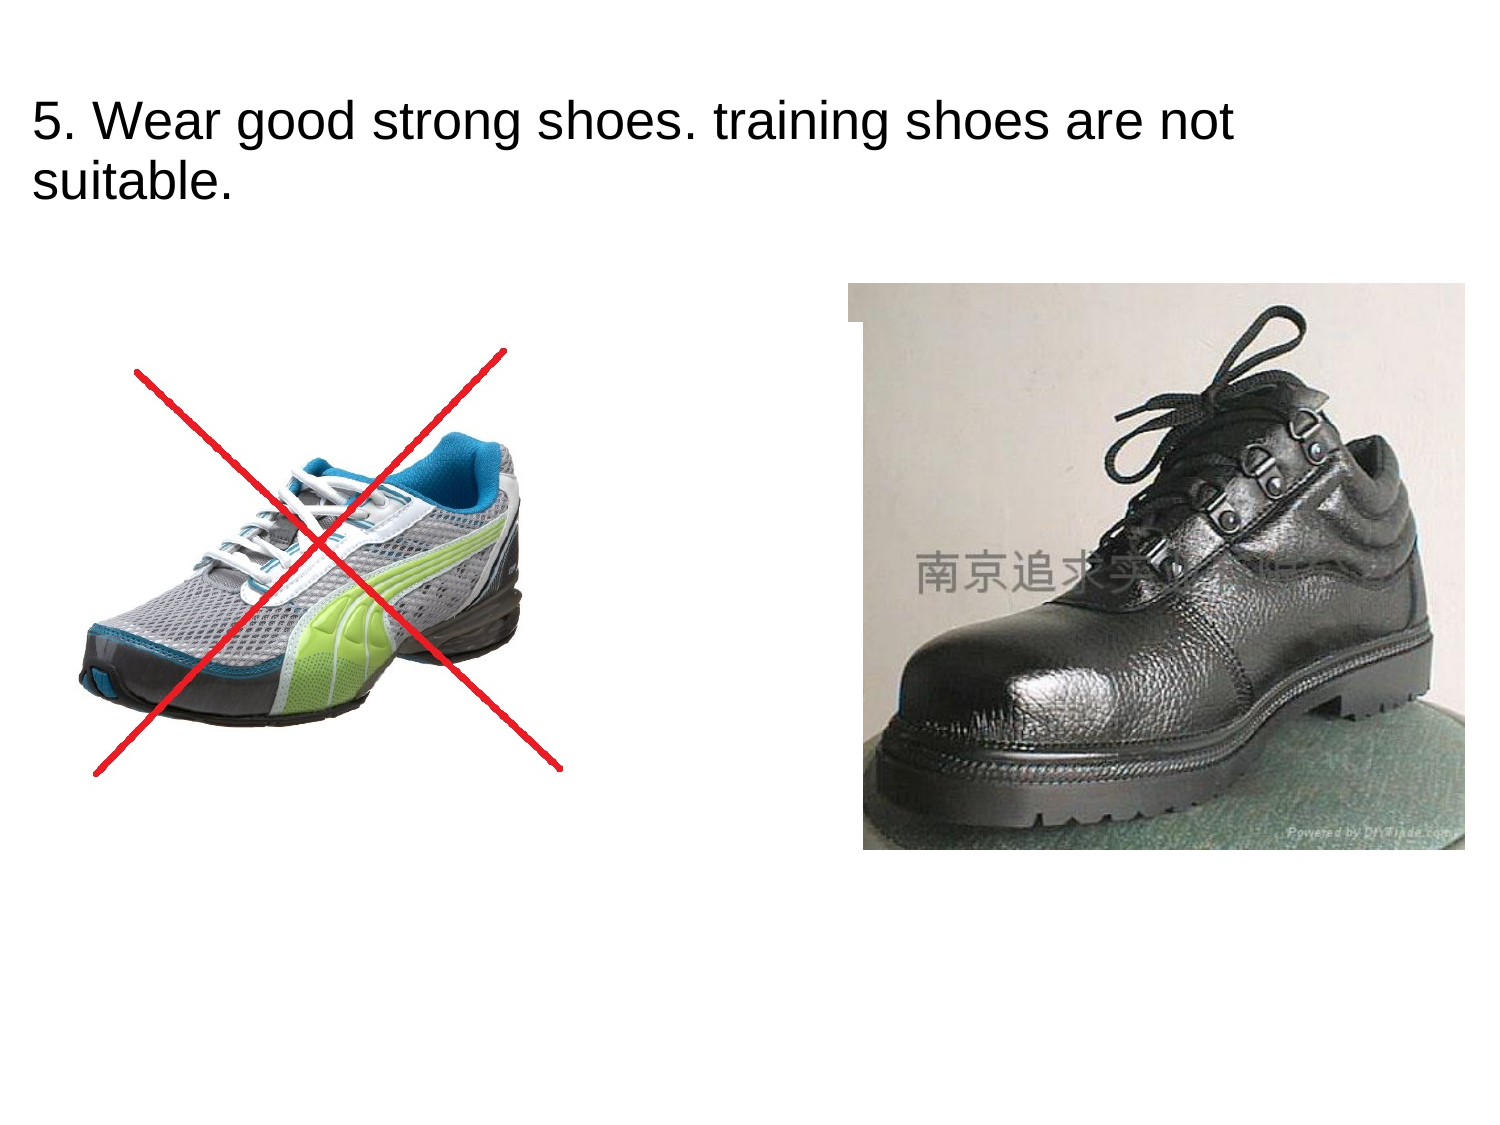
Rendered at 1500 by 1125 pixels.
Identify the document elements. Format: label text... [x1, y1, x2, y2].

text_box 5. Wear good strong shoes. training shoes are not suitable. [17, 82, 1465, 304]
picture [59, 283, 1465, 934]
